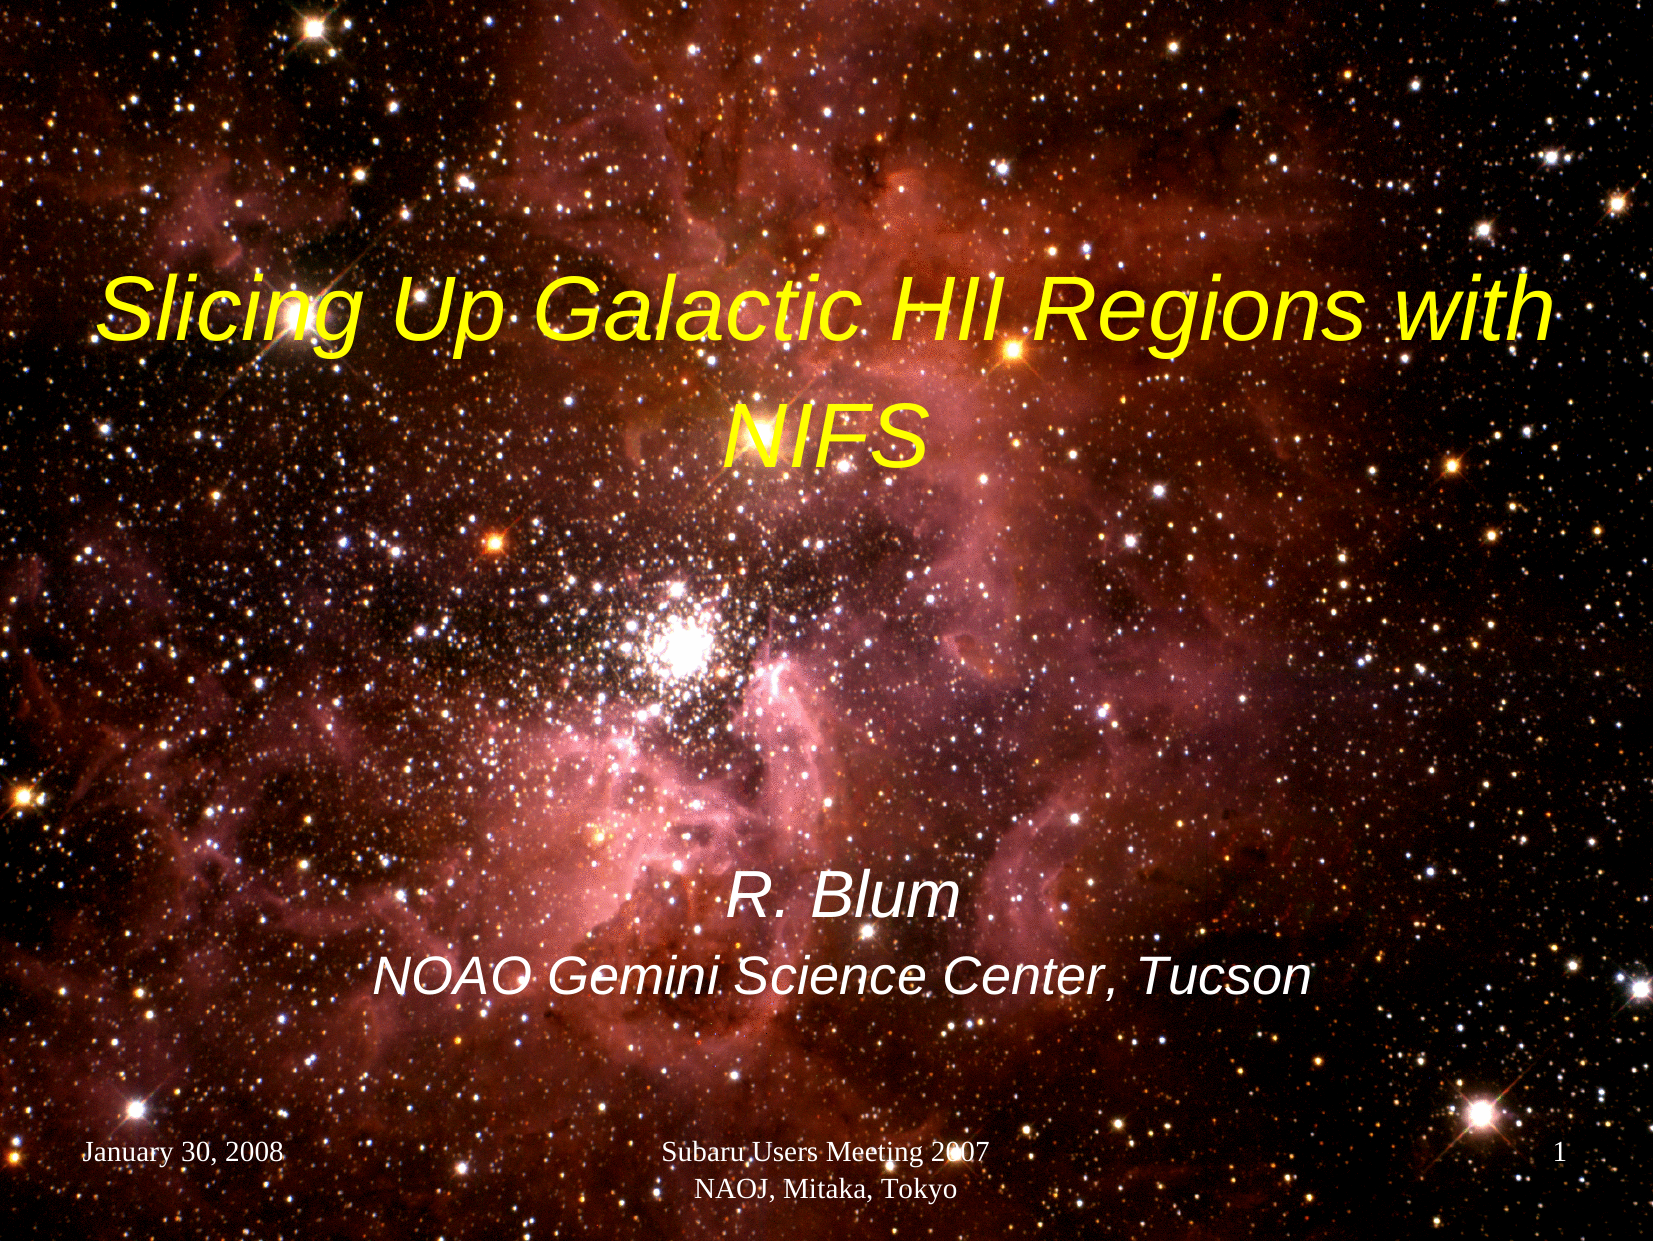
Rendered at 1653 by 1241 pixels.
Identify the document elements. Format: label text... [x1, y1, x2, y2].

title Slicing Up Galactic HII Regions with NIFS [82, 86, 1571, 290]
subtitle R. Blum NOAO Gemini Science Center, Tucson [82, 290, 1571, 1110]
picture [0, 0, 1653, 1241]
